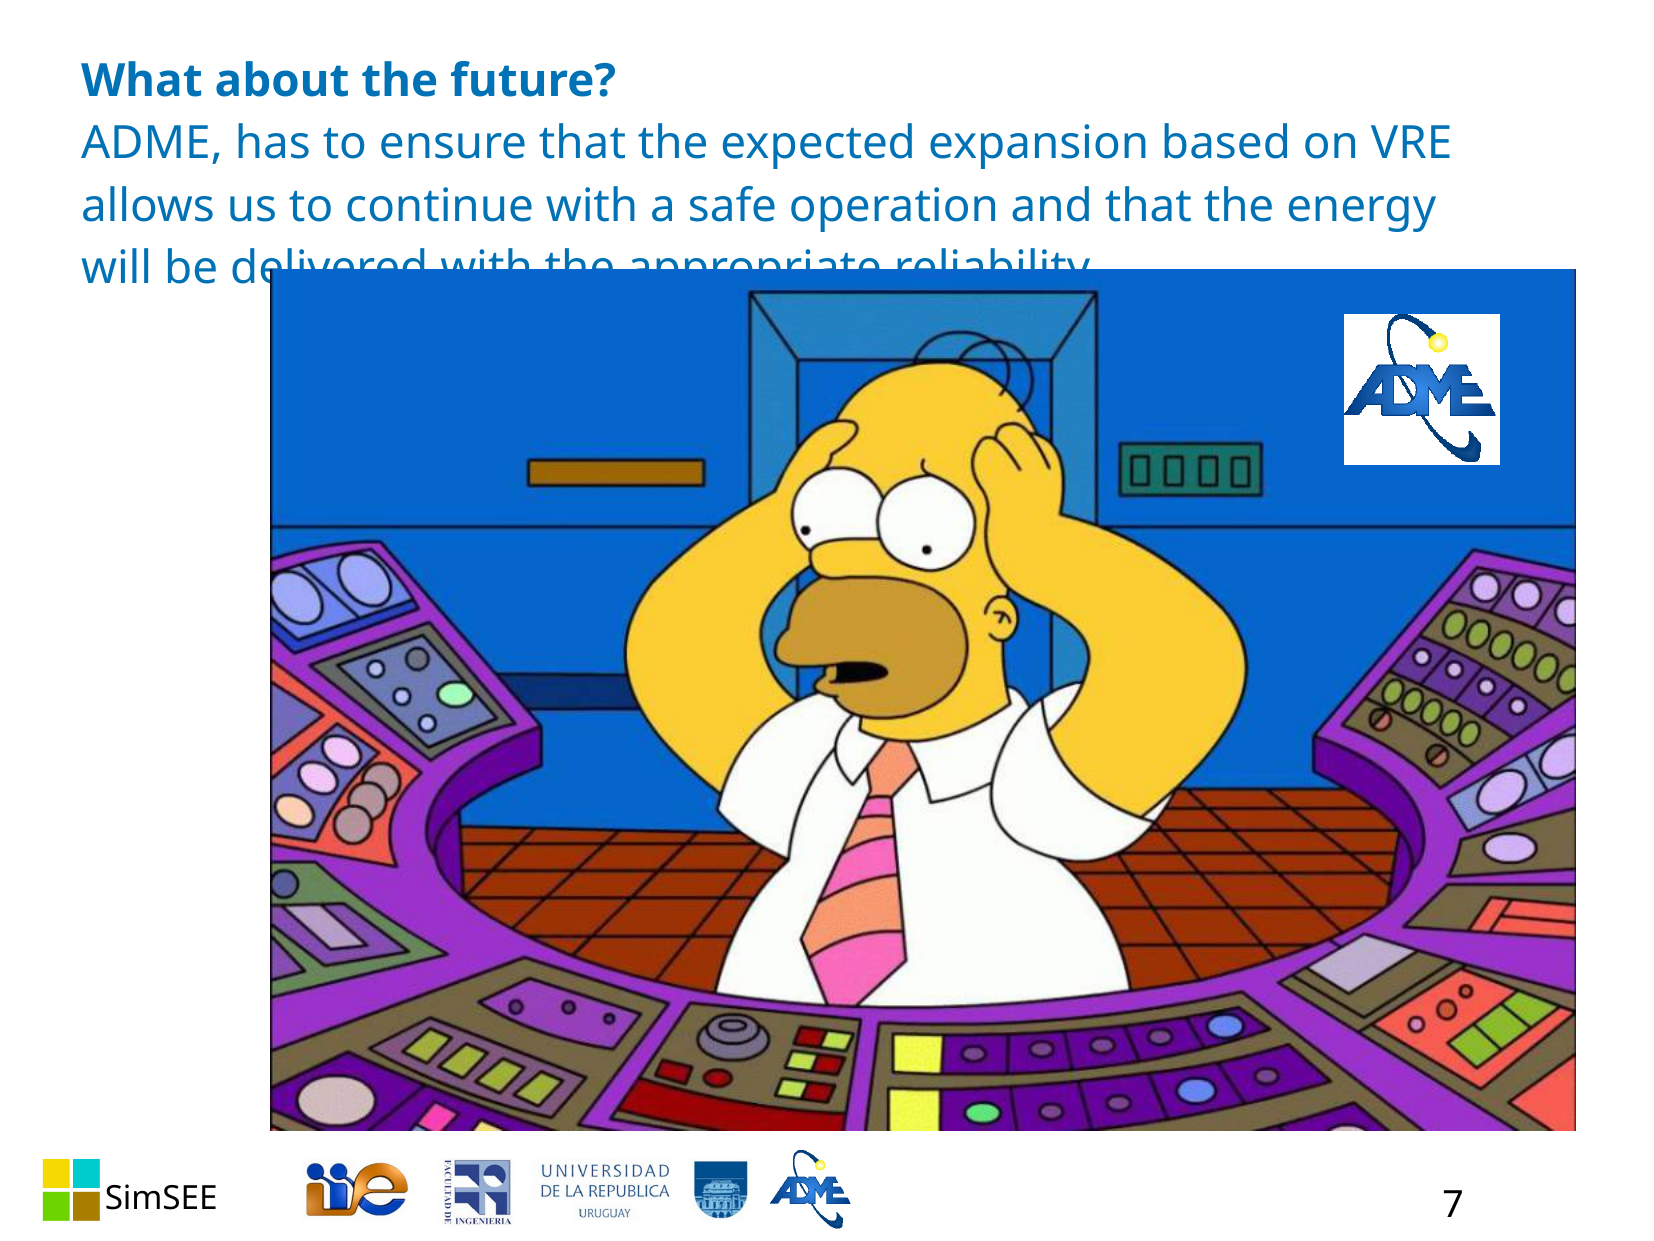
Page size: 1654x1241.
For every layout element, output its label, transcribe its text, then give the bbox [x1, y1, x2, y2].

picture [296, 1154, 753, 1229]
title What about the future? ADME, has to ensure that the expected expansion based on VRE allows us to continue with a safe operation and that the energy will be delivered with the appropriate reliability. [75, 47, 1487, 256]
picture [770, 1150, 853, 1230]
picture [270, 269, 1576, 1131]
picture [41, 1157, 102, 1223]
